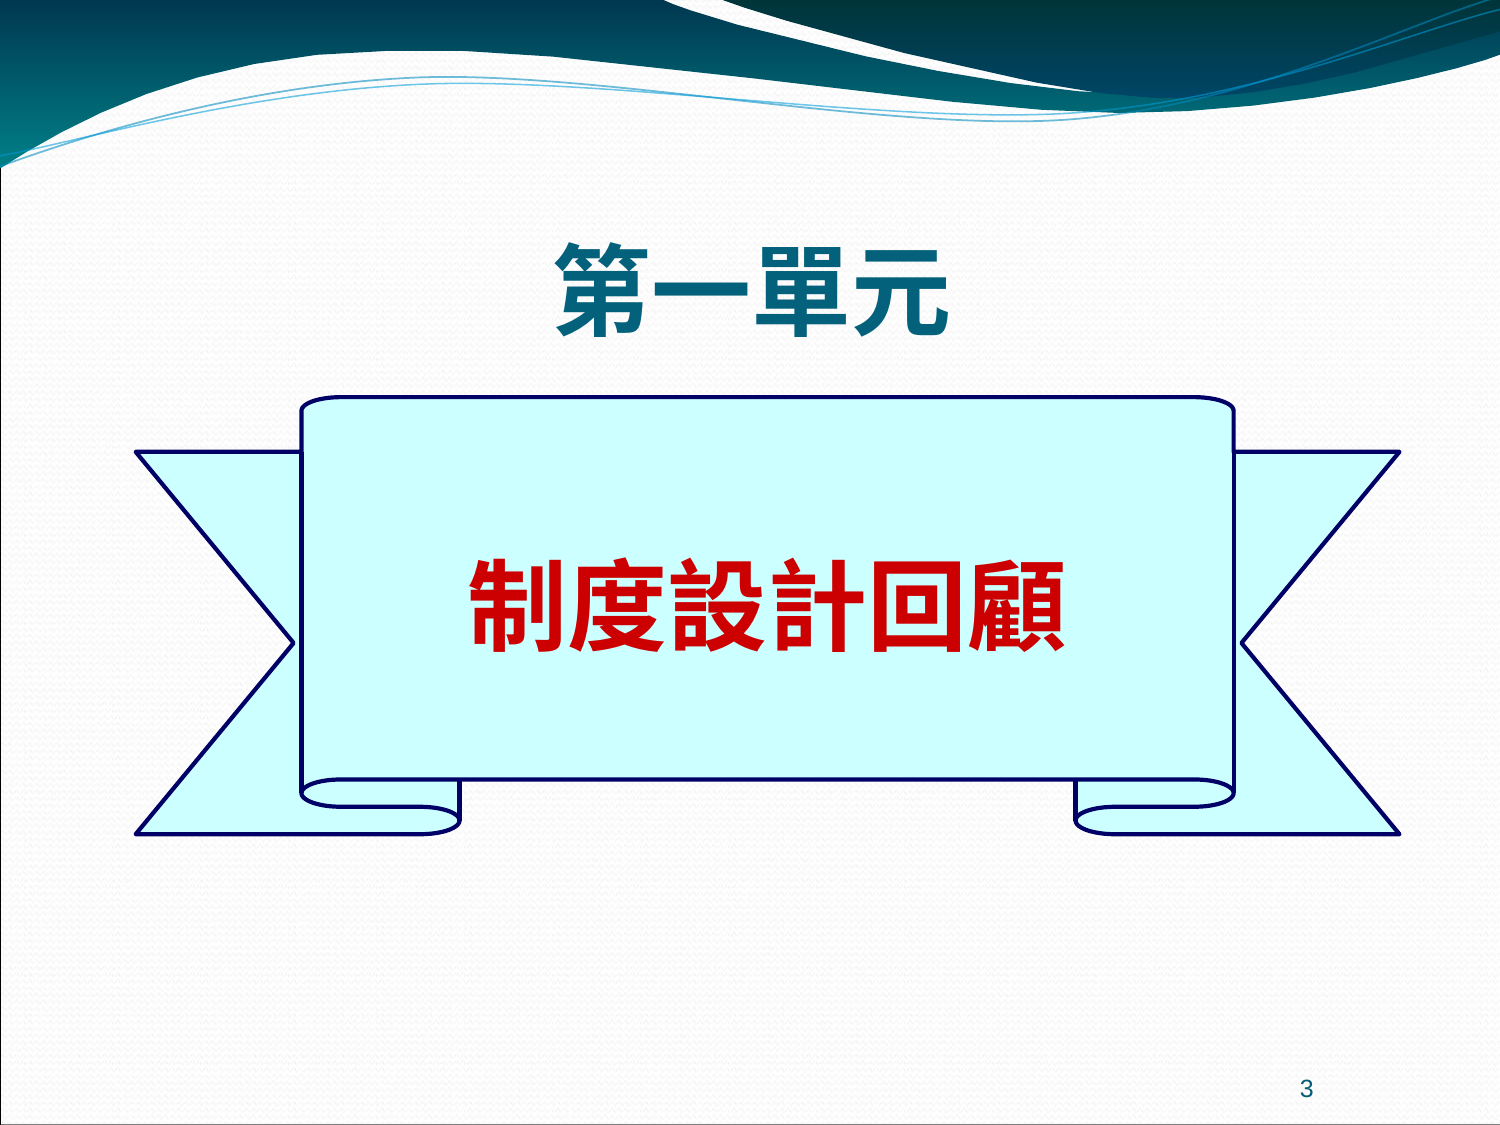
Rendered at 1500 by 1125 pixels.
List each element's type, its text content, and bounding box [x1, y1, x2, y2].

text_box 制度設計回顧 [135, 397, 1400, 835]
text_box [1299, 1042, 1426, 1103]
title 第一單元 [76, 160, 1427, 349]
